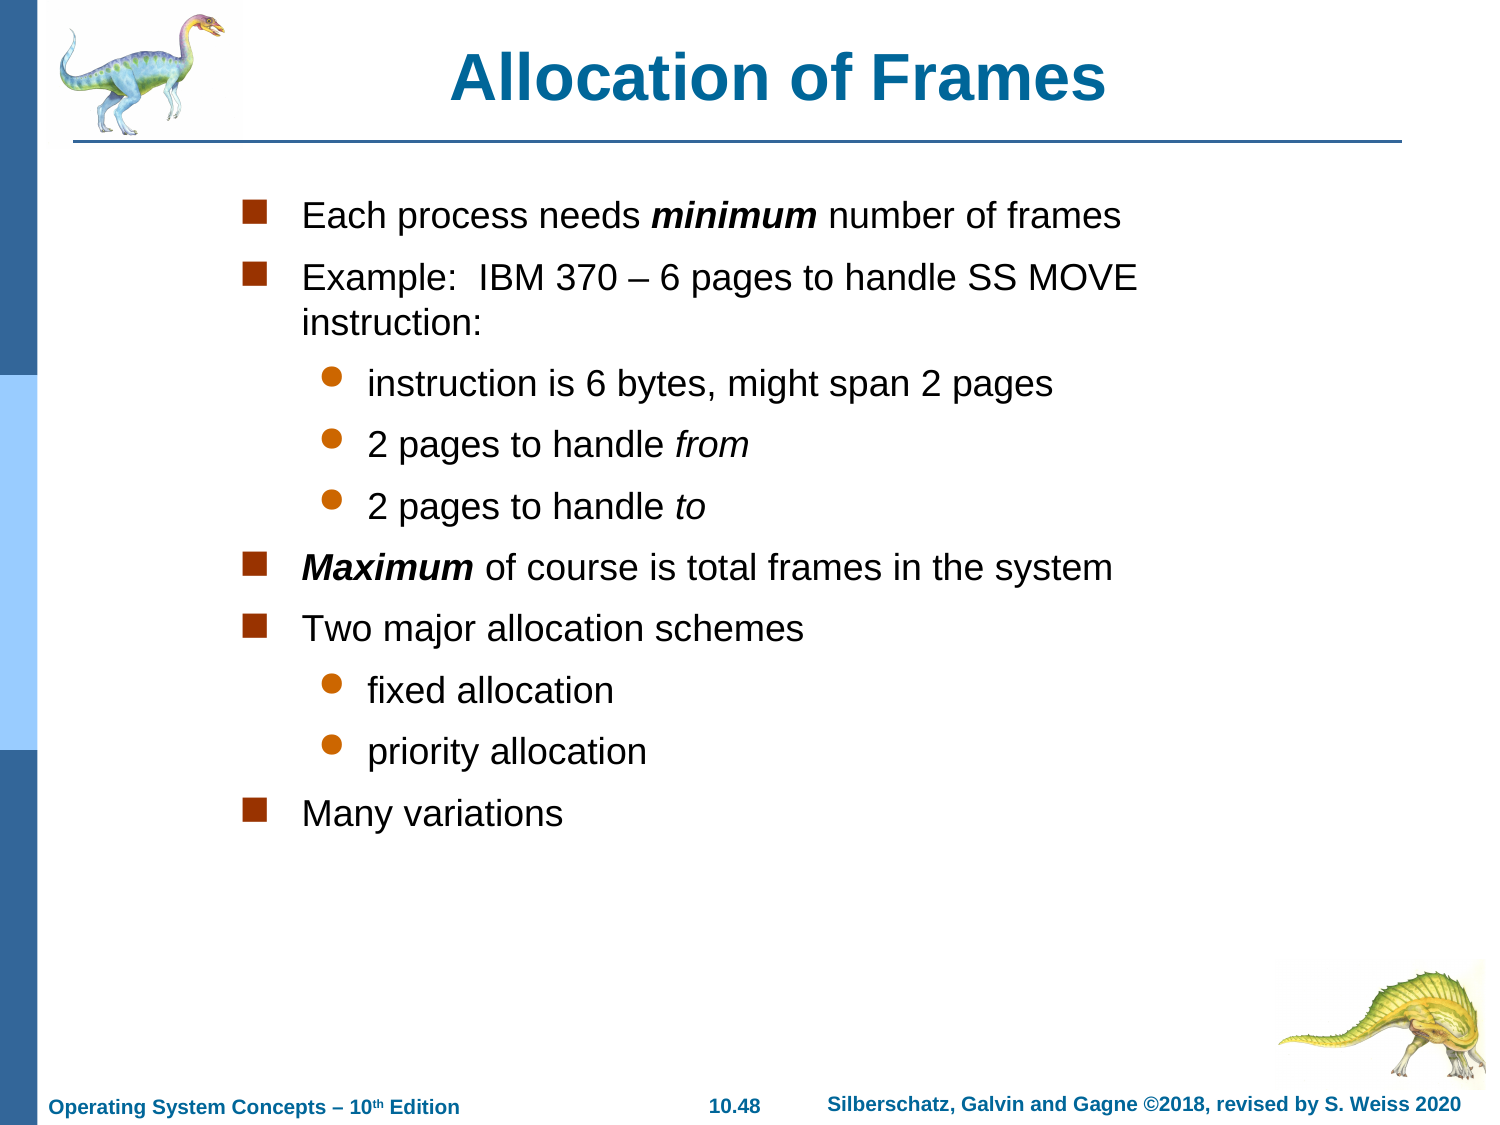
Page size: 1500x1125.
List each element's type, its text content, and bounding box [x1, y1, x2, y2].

picture [1144, 1096, 1152, 1101]
title Allocation of Frames [132, 26, 1425, 122]
picture [1275, 959, 1486, 1090]
picture [46, 0, 243, 149]
list Each process needs minimum number of frames Example: IBM 370 – 6 pages to handle SS MOVE instruction: instruction is 6 bytes, might span 2 pages 2 pages to handle from 2 pages to handle to Maximum of course is total frames in the system Two major allocation schemes fixed allocation priority allocation Many variations [230, 183, 1273, 920]
